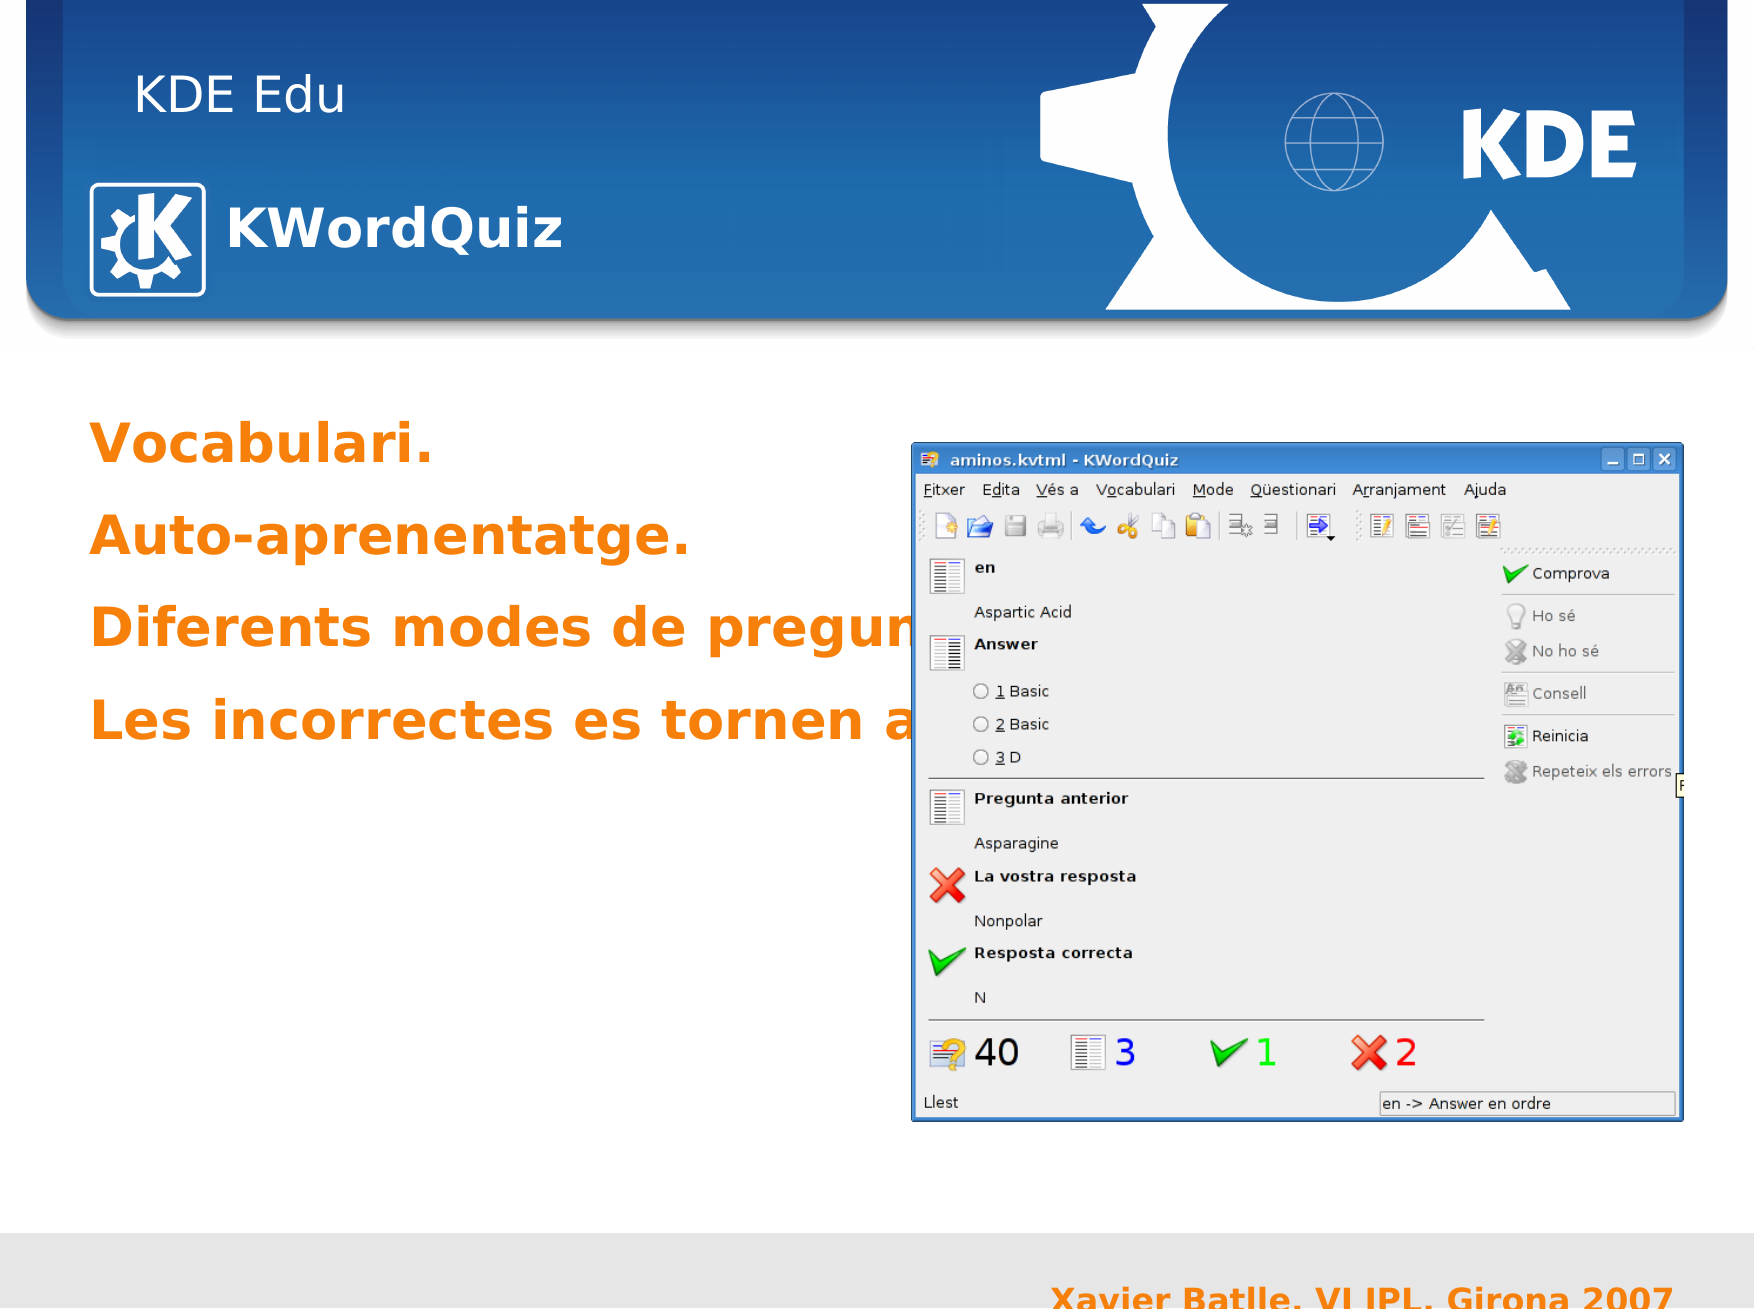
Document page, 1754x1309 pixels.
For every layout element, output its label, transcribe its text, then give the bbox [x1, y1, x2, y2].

picture [0, 0, 1754, 349]
list Vocabulari. Auto-aprenentatge. Diferents modes de preguntar. Les incorrectes es tornen a preguntar. [71, 411, 842, 1148]
picture [911, 442, 1684, 1123]
title KWordQuiz [225, 194, 1126, 264]
